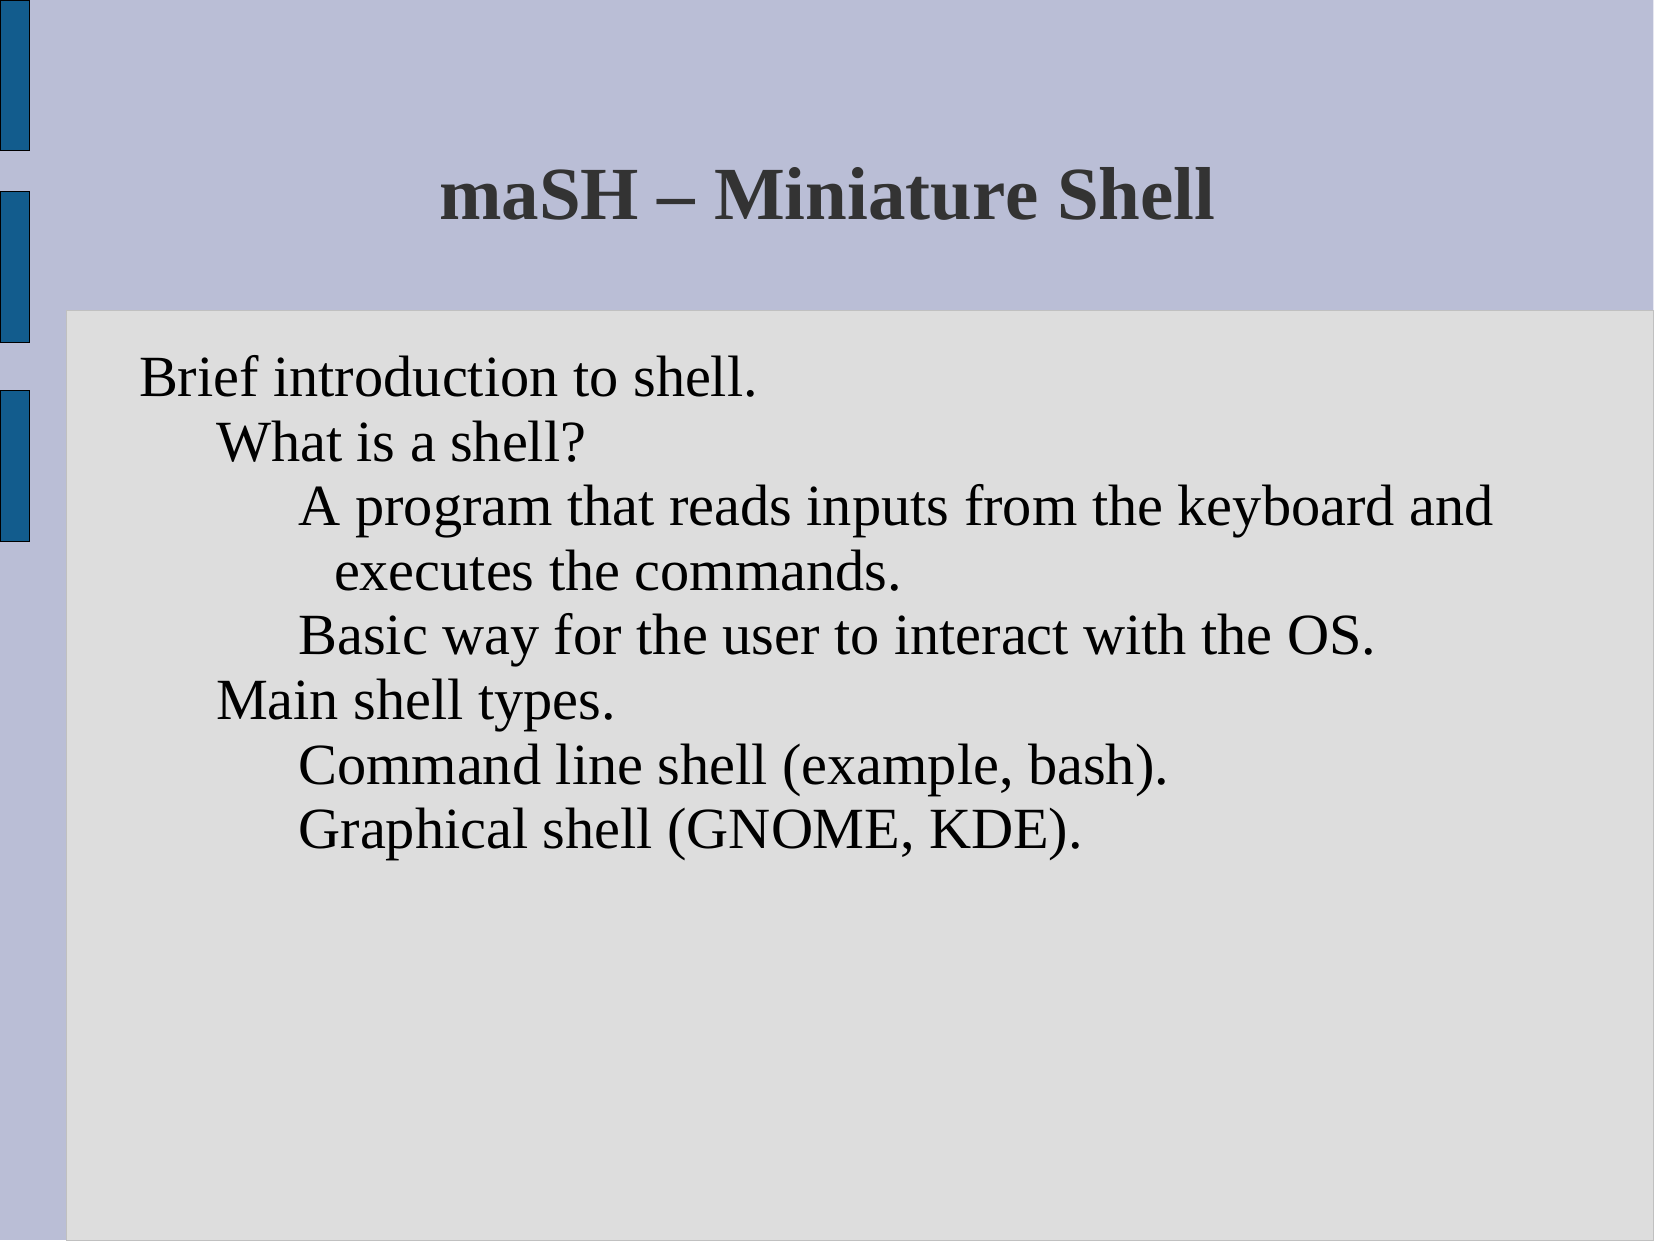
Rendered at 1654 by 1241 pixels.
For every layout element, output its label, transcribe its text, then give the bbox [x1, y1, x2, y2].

list Brief introduction to shell. What is a shell? A program that reads inputs from the keyboard and executes the commands. Basic way for the user to interact with the OS. Main shell types. Command line shell (example, bash). Graphical shell (GNOME, KDE). [121, 344, 1534, 1127]
title maSH – Miniature Shell [121, 91, 1534, 299]
